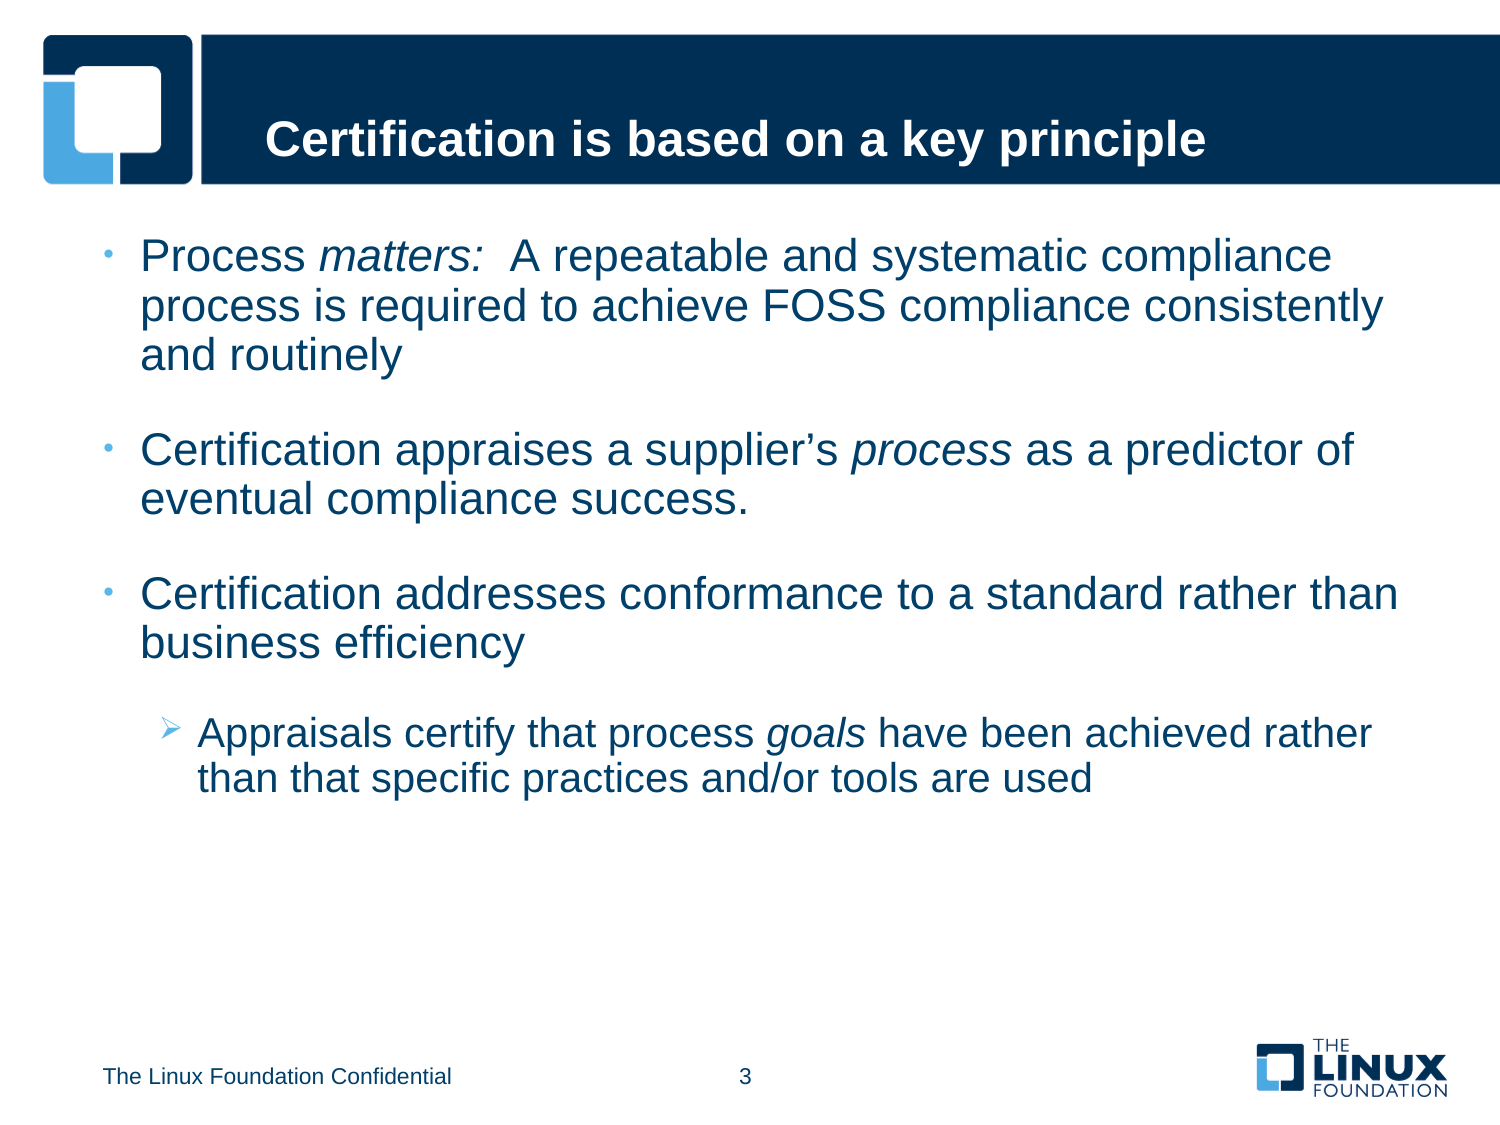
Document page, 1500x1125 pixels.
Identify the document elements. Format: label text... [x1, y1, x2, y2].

title Certification is based on a key principle [249, 37, 1438, 175]
list Process matters: A repeatable and systematic compliance process is required to achieve FOSS compliance consistently and routinely Certification appraises a supplier’s process as a predictor of eventual compliance success. Certification addresses conformance to a standard rather than business efficiency Appraisals certify that process goals have been achieved rather than that specific practices and/or tools are used [87, 224, 1450, 1025]
text_box The Linux Foundation Confidential [87, 1037, 475, 1113]
picture [0, 0, 1500, 1125]
text_box <number> [589, 1037, 902, 1113]
